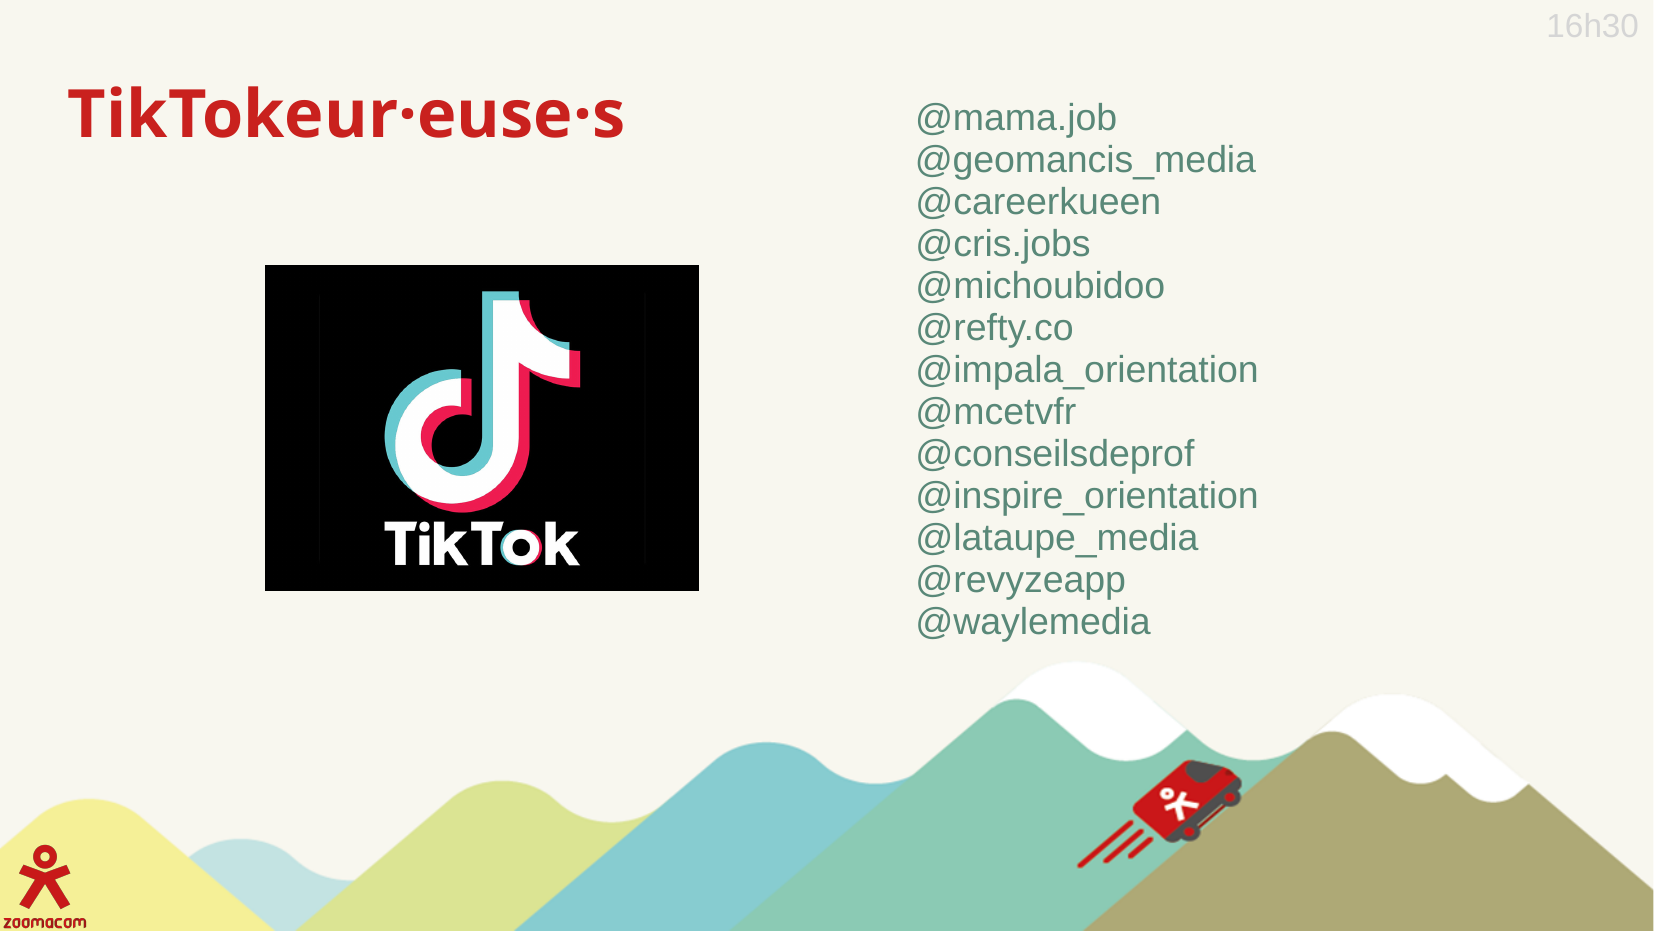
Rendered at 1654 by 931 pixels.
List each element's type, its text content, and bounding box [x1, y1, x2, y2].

text_box TikTokeur·euse·s [53, 59, 880, 189]
text_box @mama.job @geomancis_media @careerkueen @cris.jobs @michoubidoo @refty.co @impala_orientation @mcetvfr @conseilsdeprof @inspire_orientation @lataupe_media @revyzeapp @waylemedia [826, 88, 1418, 650]
picture [0, 0, 1654, 931]
text_box 16h30 [1476, 0, 1654, 60]
